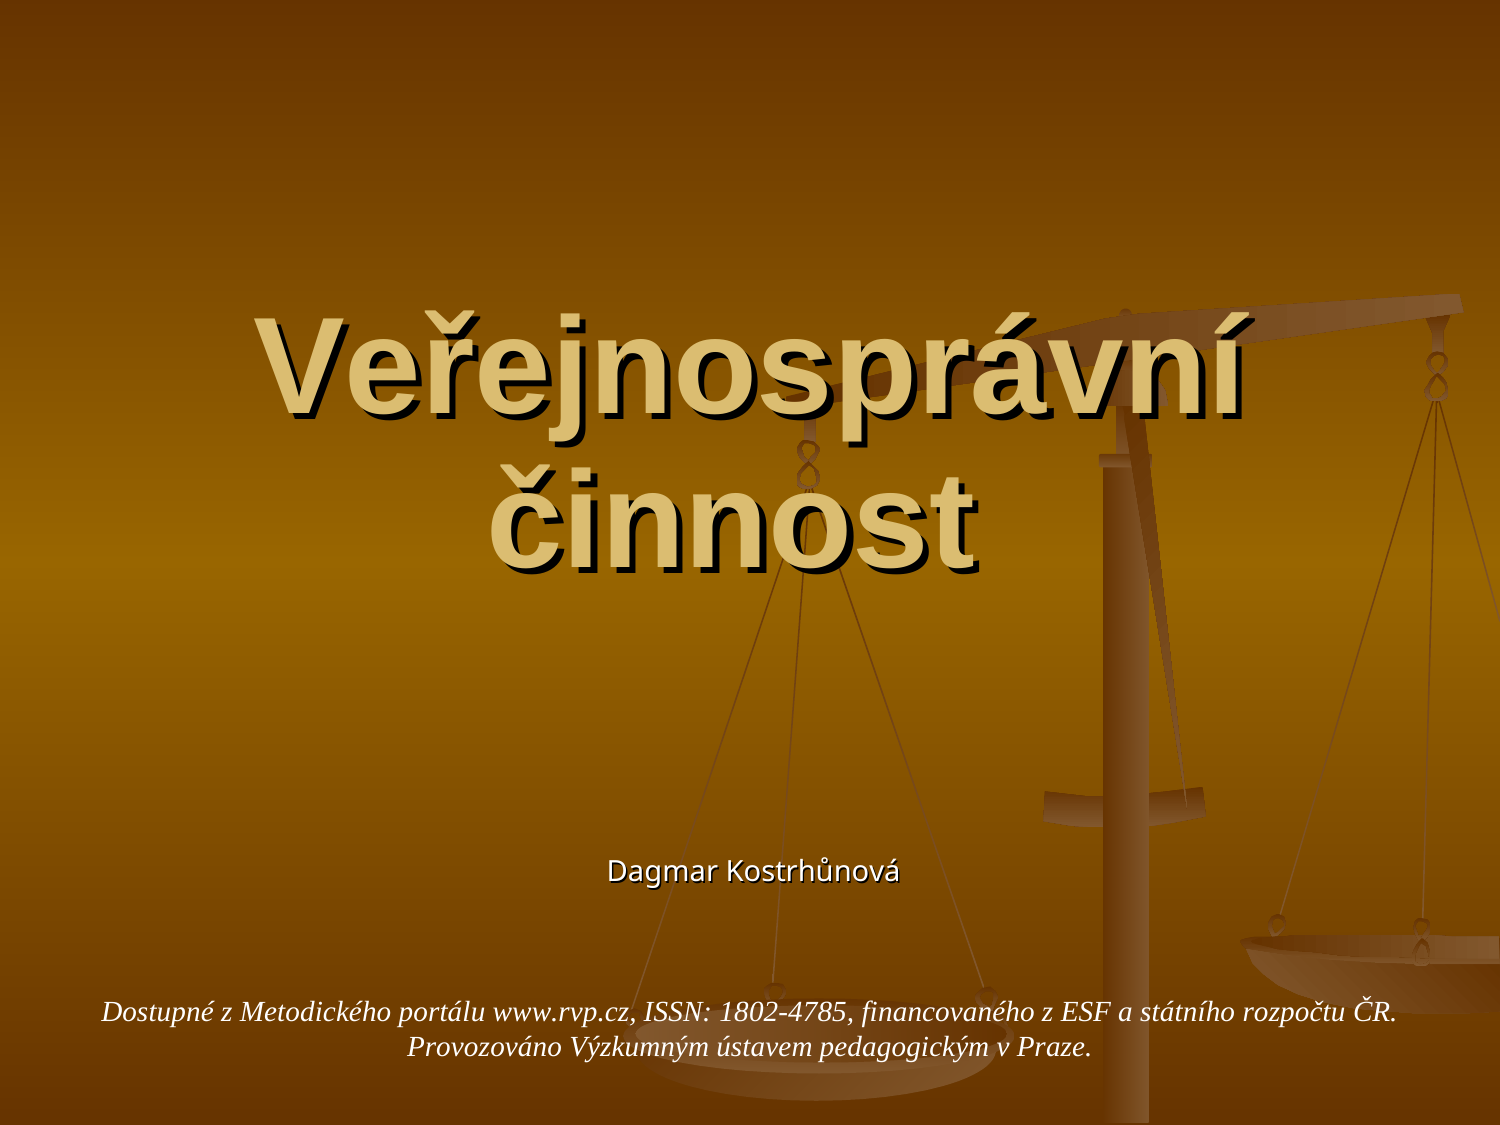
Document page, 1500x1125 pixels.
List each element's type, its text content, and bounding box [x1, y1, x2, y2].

text_box Dagmar Kostrhůnová [224, 637, 1276, 926]
title Veřejnosprávní činnost [112, 281, 1388, 604]
text_box Dostupné z Metodického portálu www.rvp.cz, ISSN: 1802-4785, financovaného z ESF a státního rozpočtu ČR. Provozováno Výzkumným ústavem pedagogickým v Praze. [70, 984, 1430, 1070]
